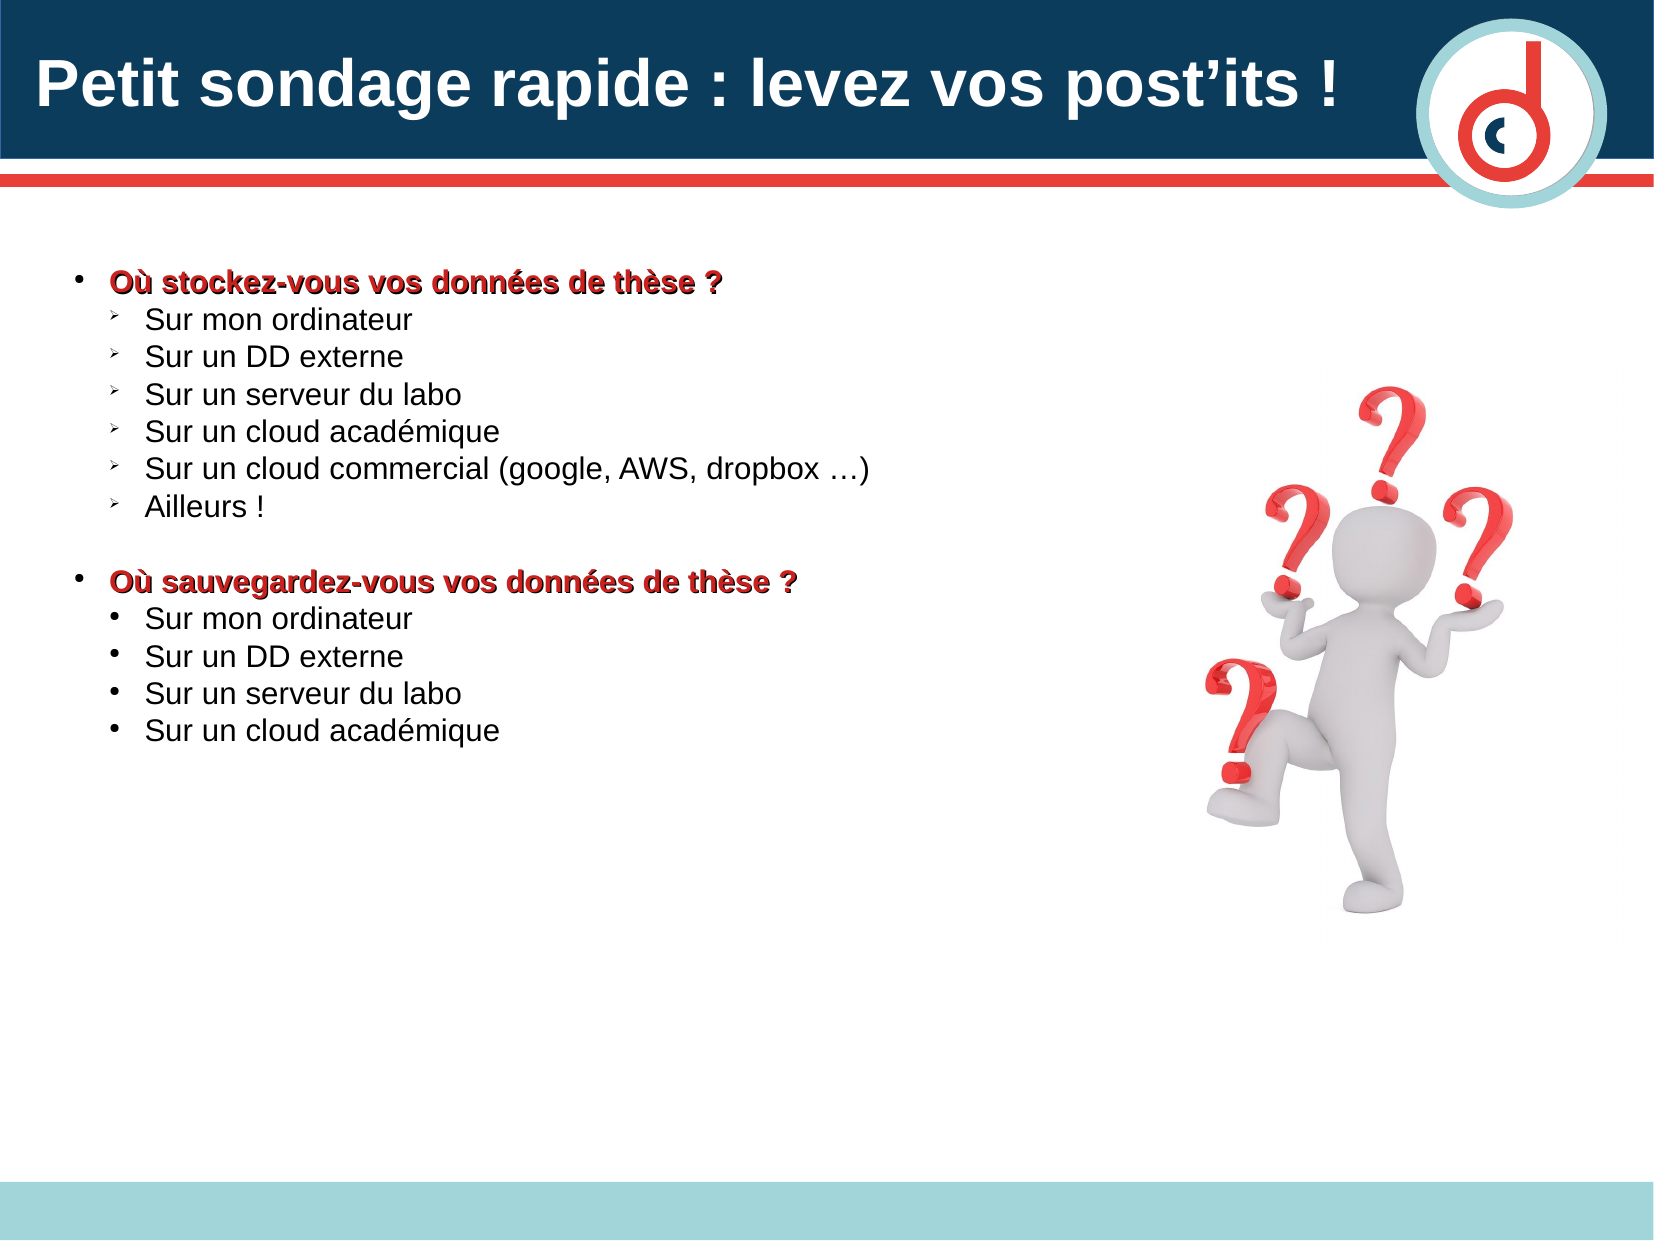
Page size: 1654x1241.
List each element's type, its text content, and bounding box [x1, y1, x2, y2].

title Petit sondage rapide : levez vos post’its ! [35, 11, 1430, 159]
text_box Où stockez-vous vos données de thèse ? Sur mon ordinateur Sur un DD externe Sur un serveur du labo Sur un cloud académique Sur un cloud commercial (google, AWS, dropbox …) Ailleurs ! Où sauvegardez-vous vos données de thèse ? Sur mon ordinateur Sur un DD externe Sur un serveur du labo Sur un cloud académique [59, 254, 1595, 1152]
picture [1062, 354, 1654, 945]
